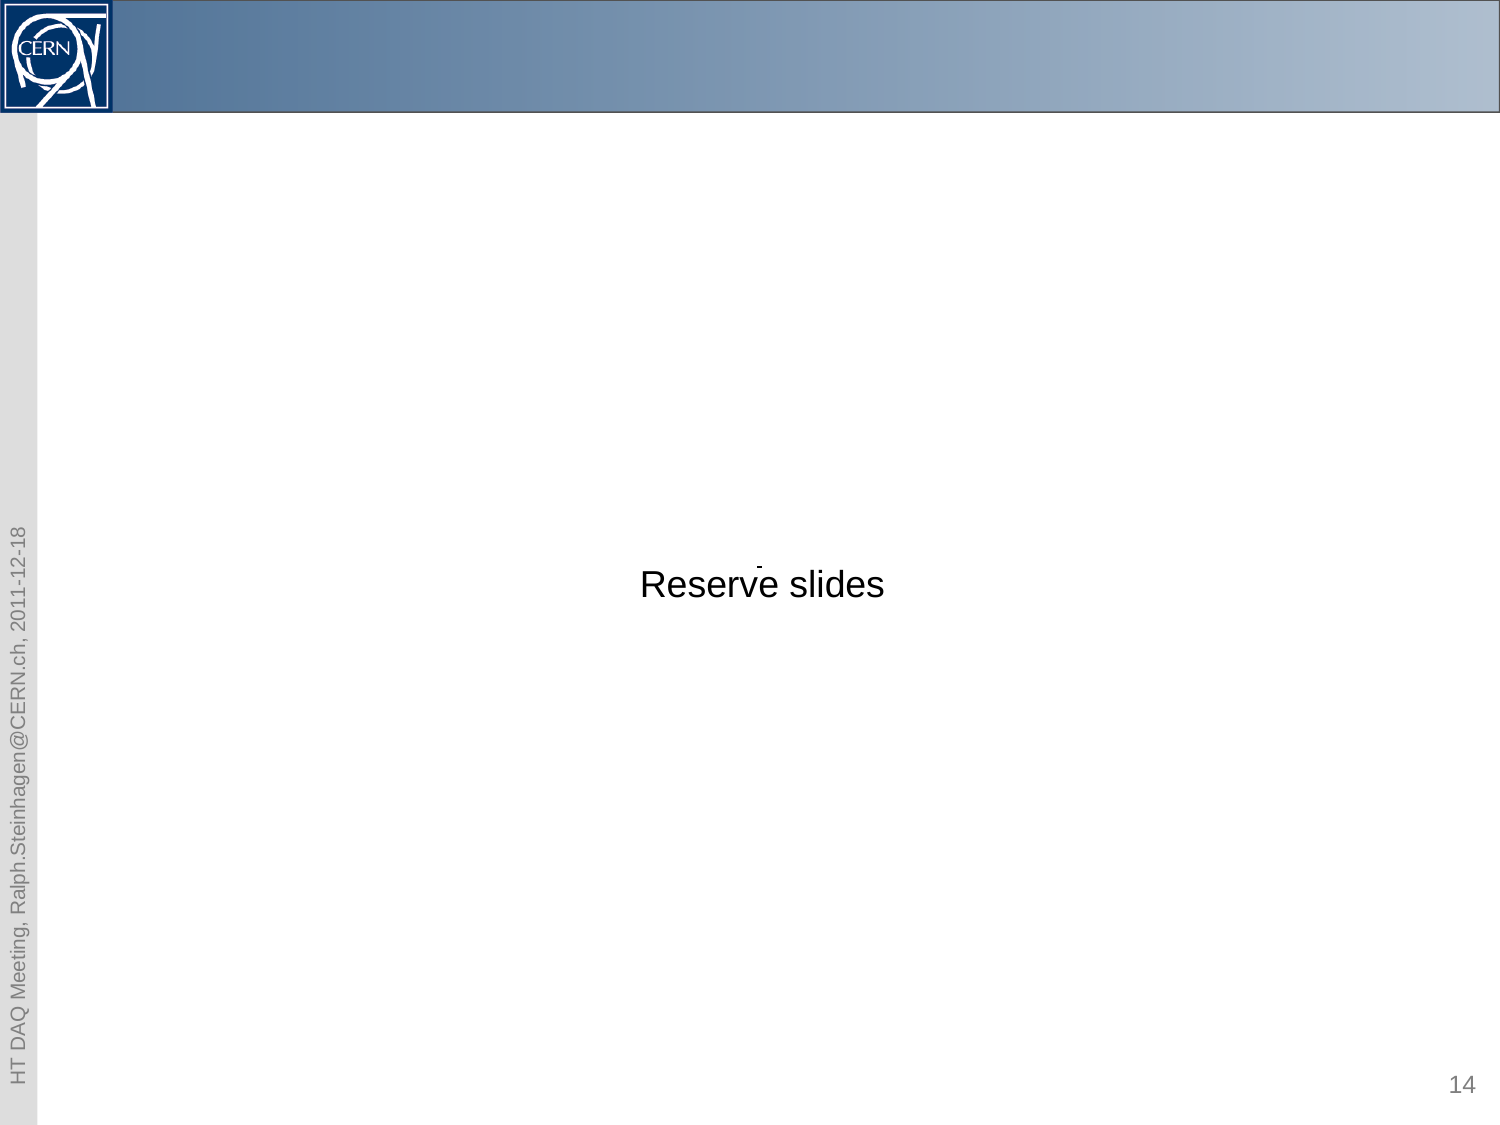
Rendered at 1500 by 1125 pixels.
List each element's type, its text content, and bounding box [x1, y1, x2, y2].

subtitle Reserve slides [87, 137, 1438, 1030]
picture [0, 0, 113, 113]
